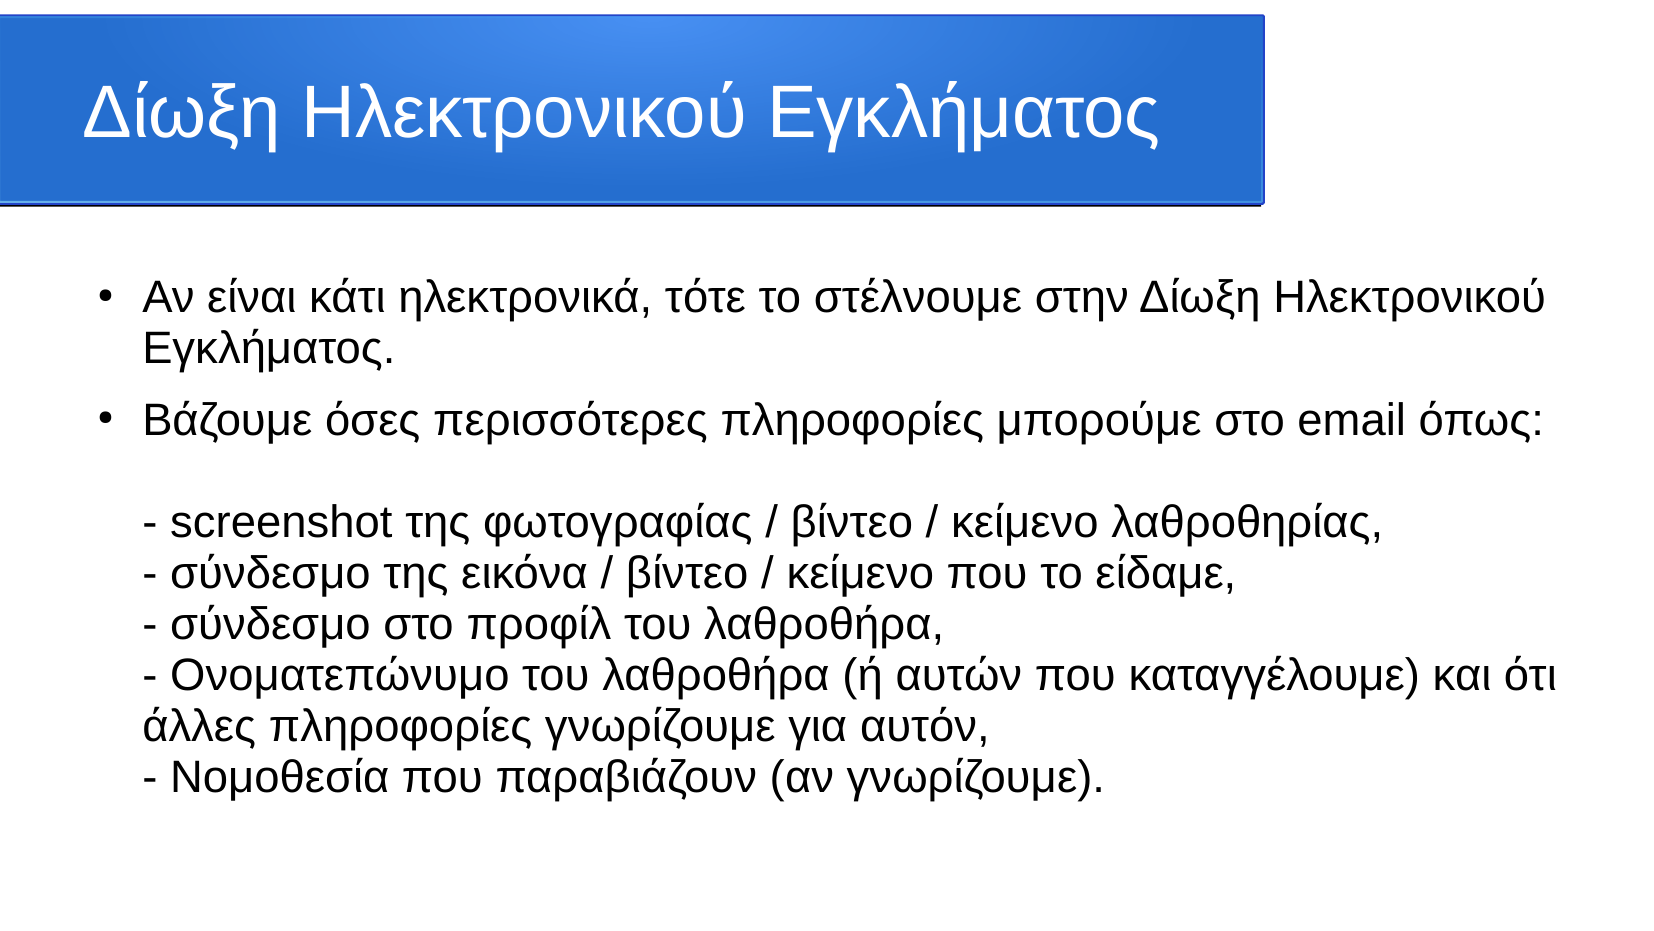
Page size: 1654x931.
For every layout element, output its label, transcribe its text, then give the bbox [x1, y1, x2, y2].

list Αν είναι κάτι ηλεκτρονικά, τότε το στέλνουμε στην Δίωξη Ηλεκτρονικού Εγκλήματος. Βάζουμε όσες περισσότερες πληροφορίες μπορούμε στο email όπως: - screenshot της φωτογραφίας / βίντεο / κείμενο λαθροθηρίας, - σύνδεσμο της εικόνα / βίντεο / κείμενο που το είδαμε, - σύνδεσμο στο προφίλ του λαθροθήρα, - Ονοματεπώνυμο του λαθροθήρα (ή αυτών που καταγγέλουμε) και ότι άλλες πληροφορίες γνωρίζουμε για αυτόν, - Νομοθεσία που παραβιάζουν (αν γνωρίζουμε). [82, 271, 1571, 812]
title Δίωξη Ηλεκτρονικού Εγκλήματος [82, 35, 1235, 189]
